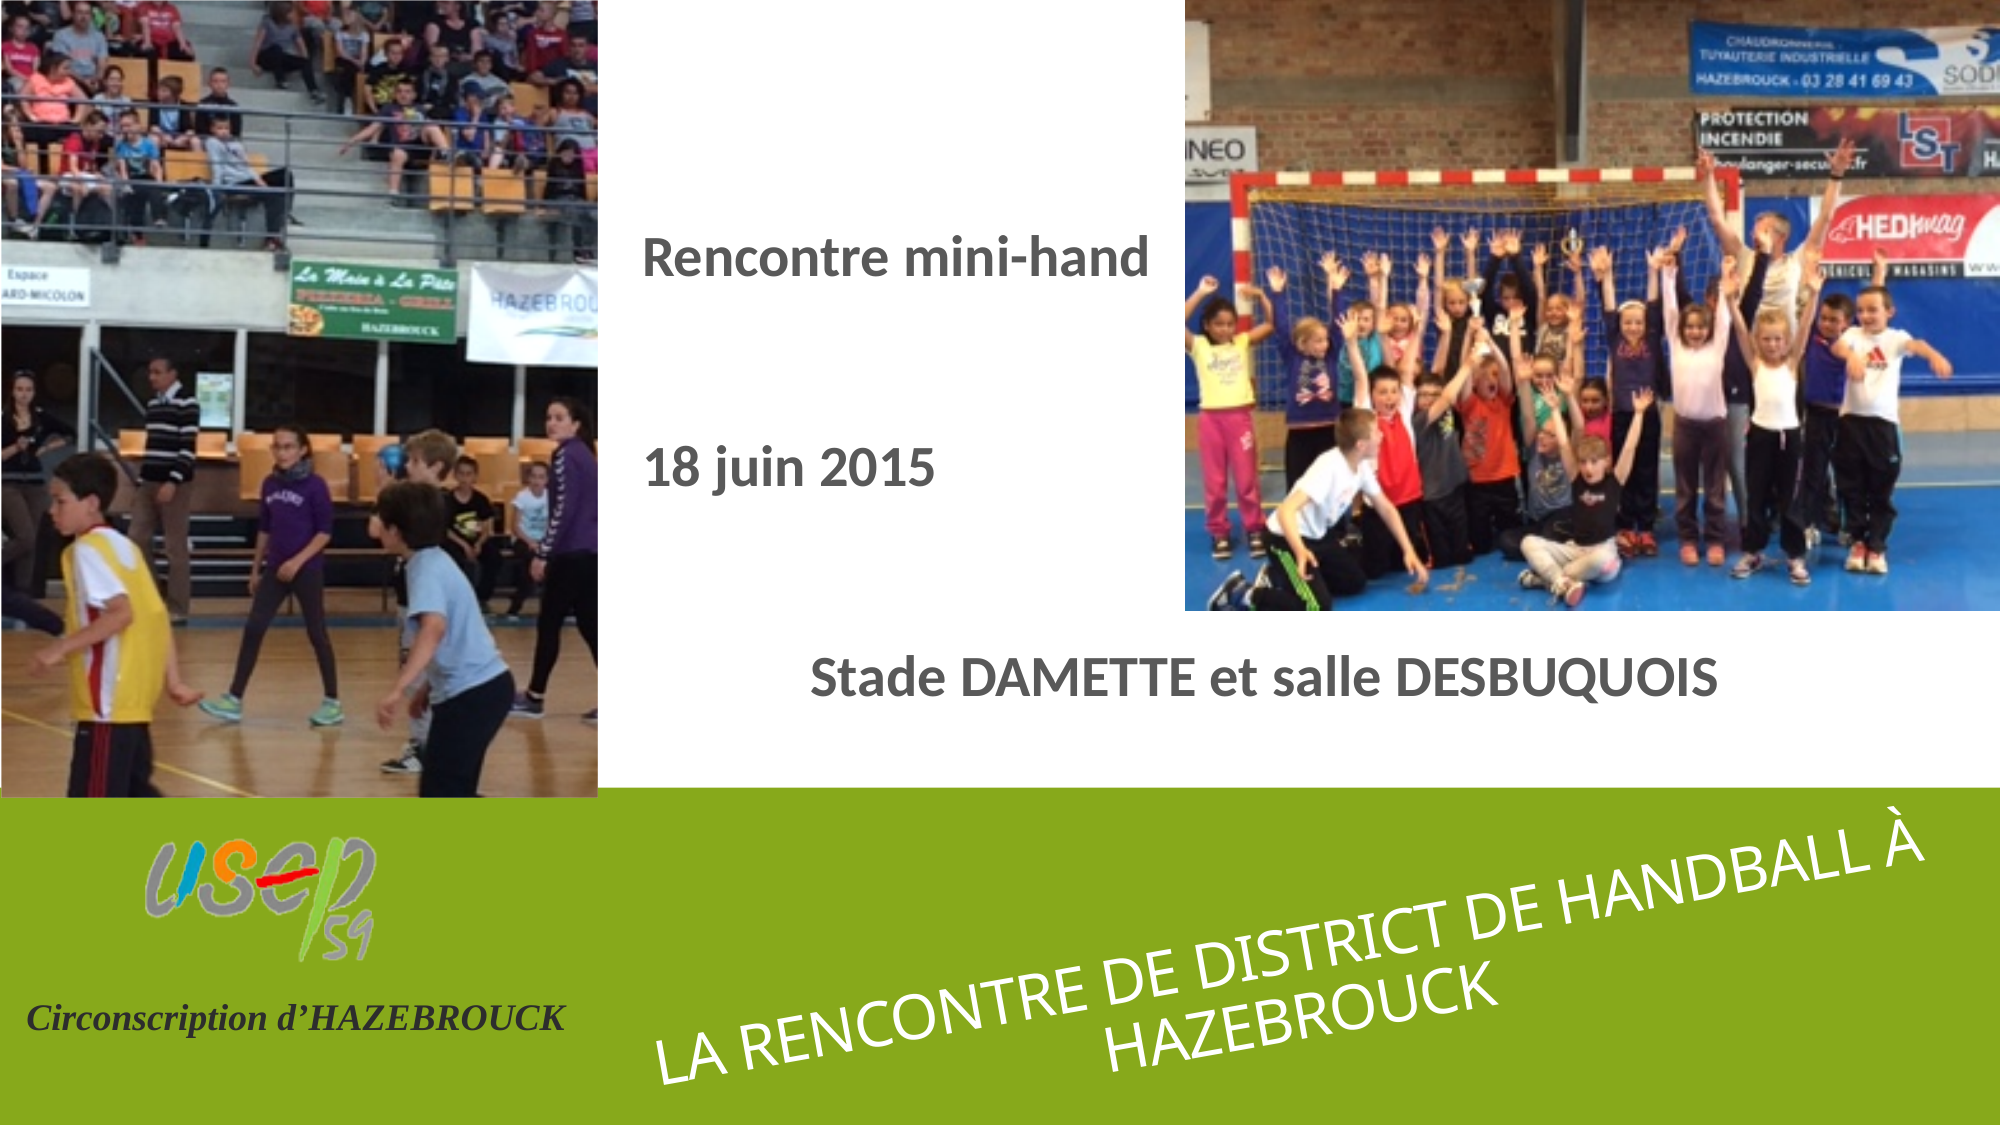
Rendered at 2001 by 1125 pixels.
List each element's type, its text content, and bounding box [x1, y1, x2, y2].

text_box Circonscription d’HAZEBROUCK [11, 985, 580, 1046]
title LA rencontre de district de handball à hazebrouck [582, 786, 2000, 1125]
picture [0, 0, 598, 798]
picture [137, 824, 398, 972]
text_box Rencontre mini-hand 18 juin 2015 Stade DAMETTE et salle DESBUQUOIS [627, 210, 1902, 716]
picture [1185, 0, 2000, 612]
